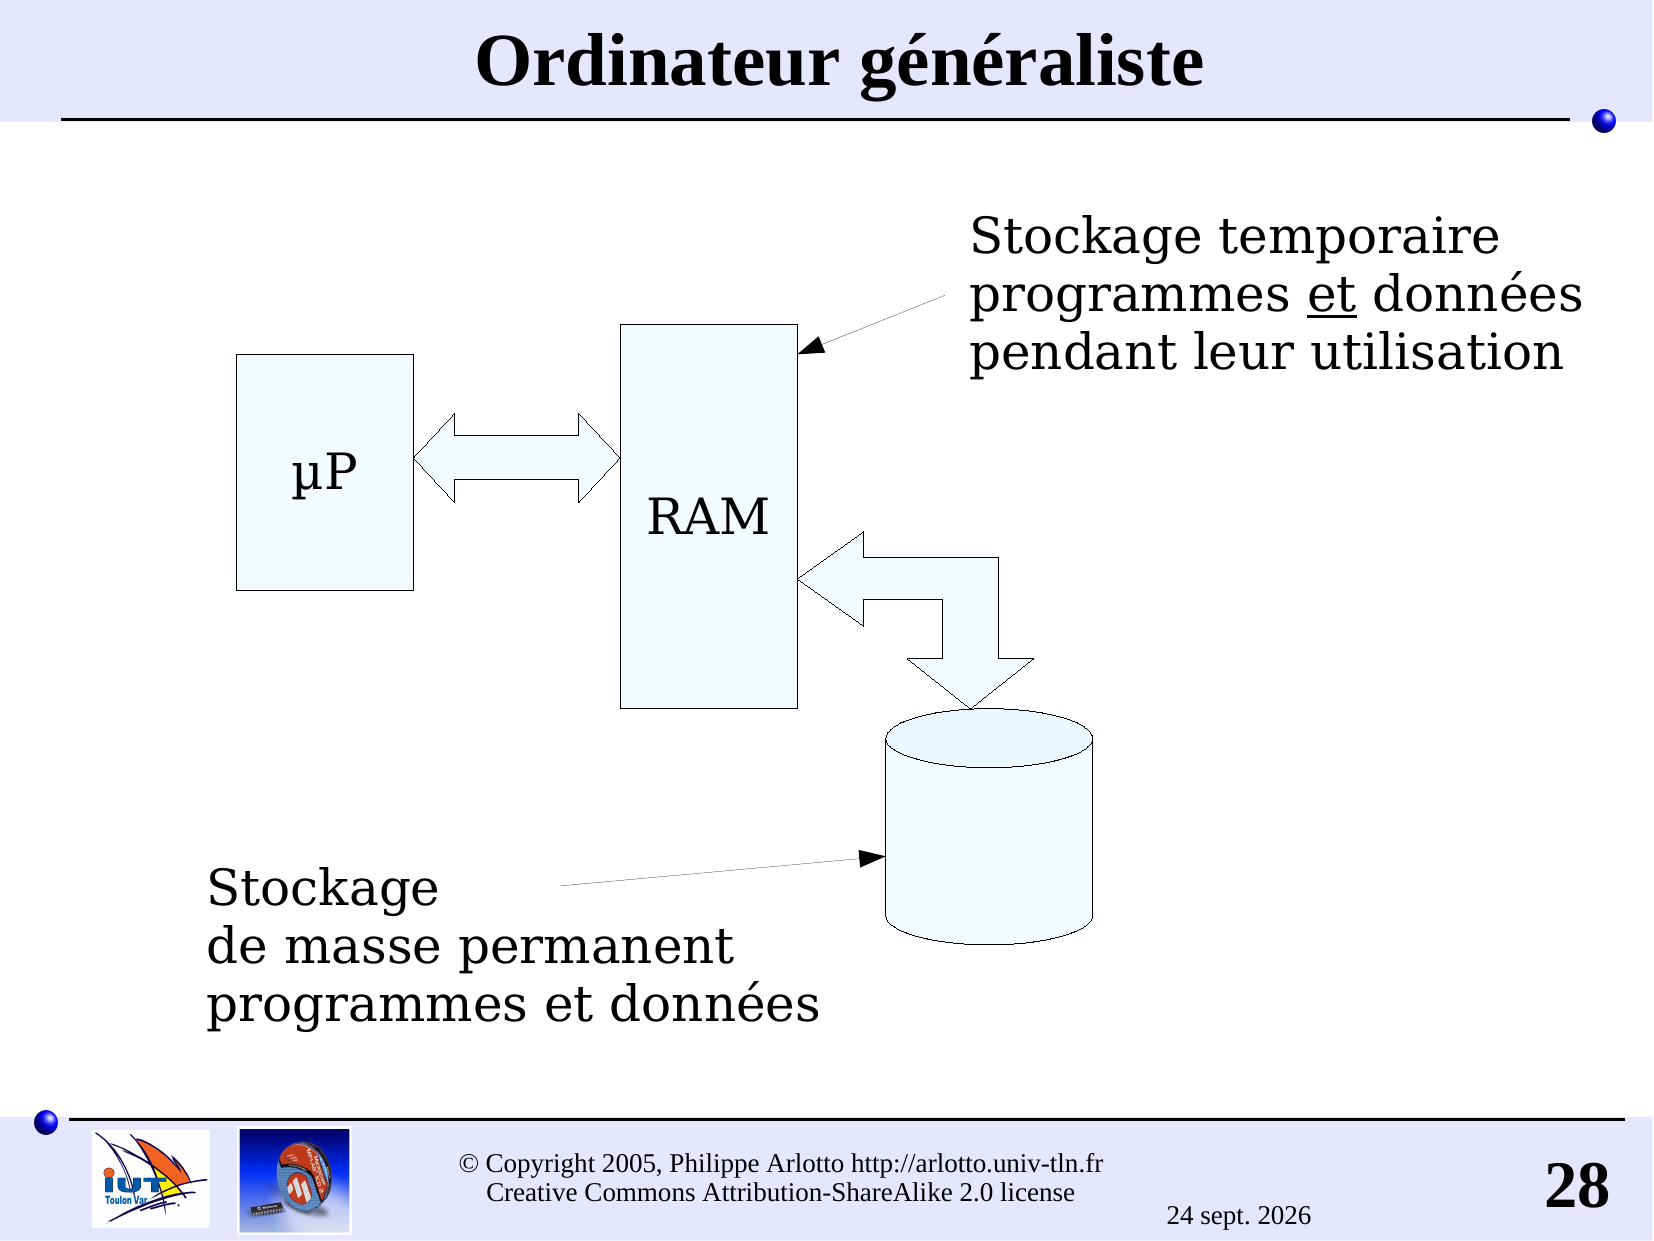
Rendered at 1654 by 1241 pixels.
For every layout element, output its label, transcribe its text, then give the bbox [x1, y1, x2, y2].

text_box Stockage temporaire programmes et données pendant leur utilisation [969, 206, 1585, 382]
picture [237, 1126, 352, 1235]
text_box [885, 740, 1093, 945]
text_box Stockage de masse permanent programmes et données [206, 858, 822, 1034]
title Ordinateur généraliste [95, 14, 1585, 107]
text_box µP [236, 354, 414, 591]
text_box RAM [620, 324, 798, 709]
text_box [413, 413, 621, 503]
text_box [797, 531, 1034, 709]
